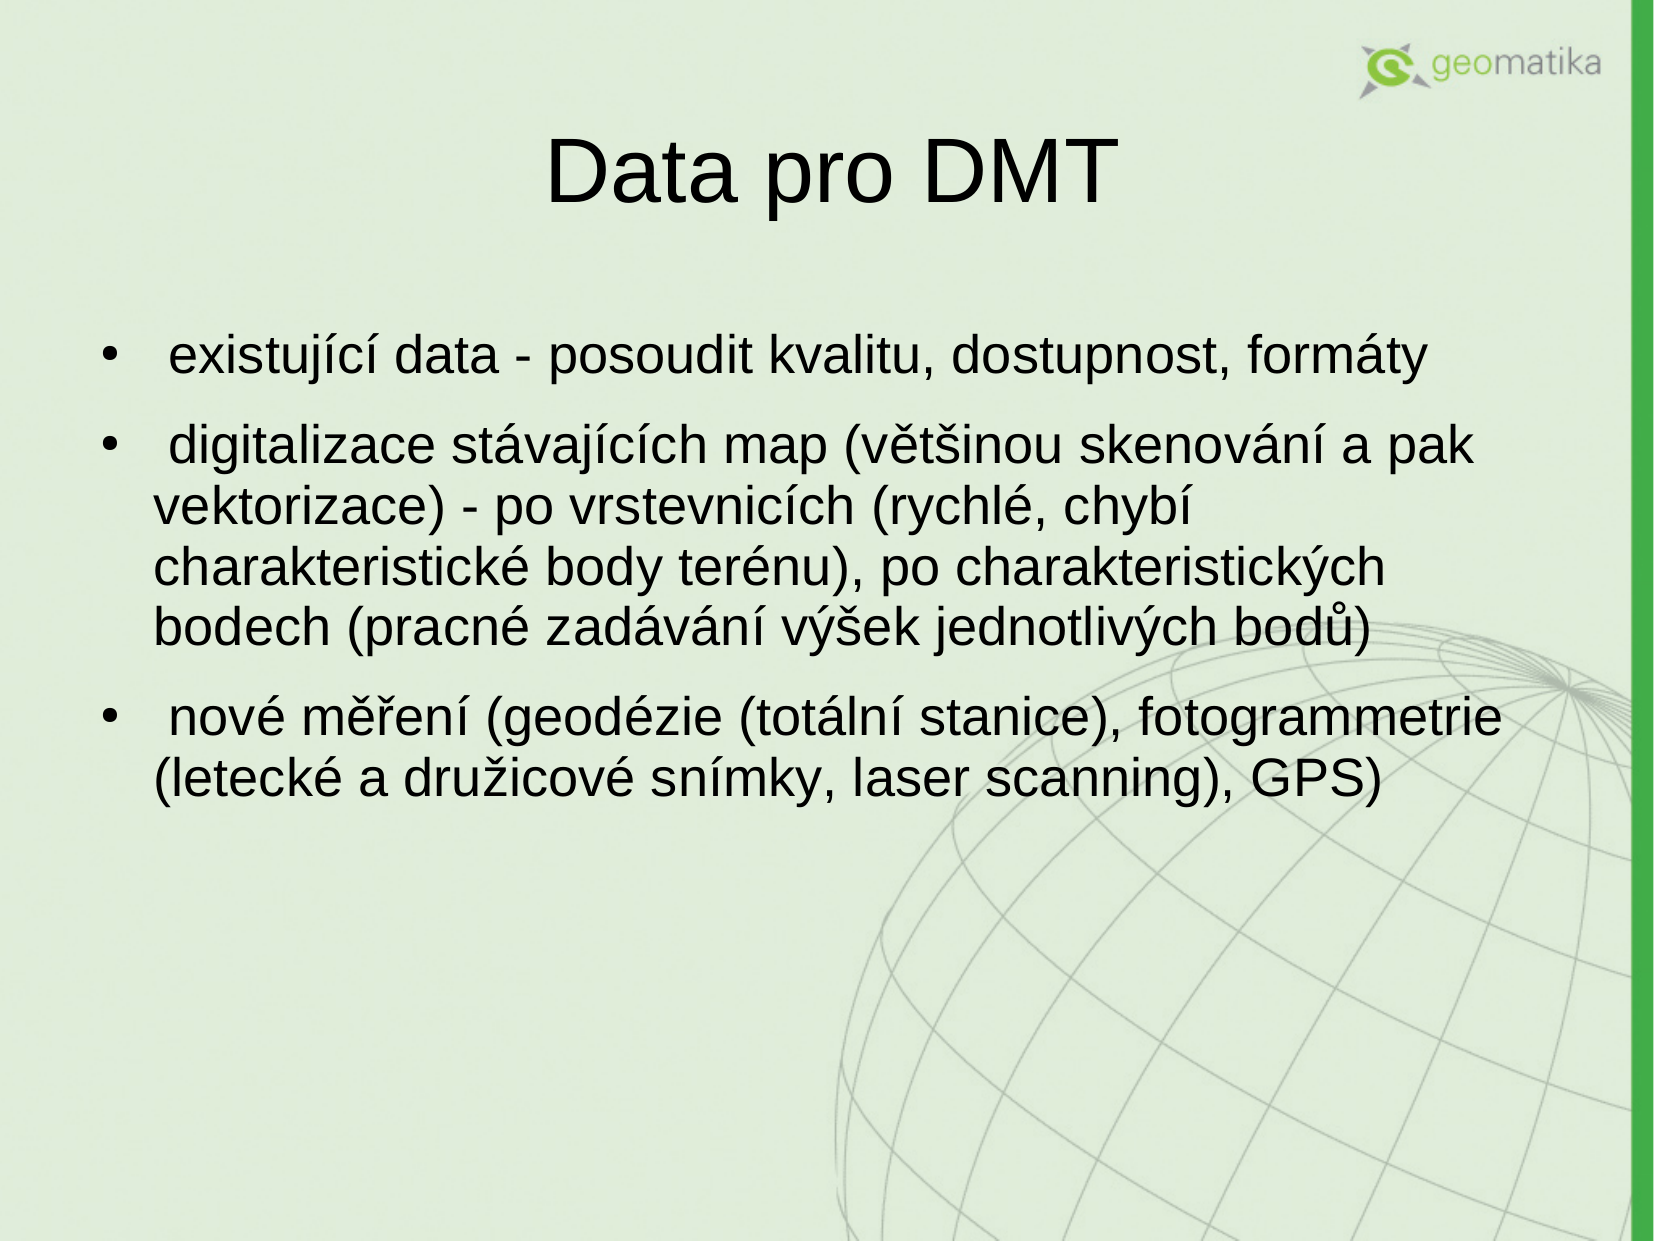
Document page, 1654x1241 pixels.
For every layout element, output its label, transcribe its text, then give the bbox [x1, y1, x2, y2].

list existující data - posoudit kvalitu, dostupnost, formáty digitalizace stávajících map (většinou skenování a pak vektorizace) - po vrstevnicích (rychlé, chybí charakteristické body terénu), po charakteristických bodech (pracné zadávání výšek jednotlivých bodů) nové měření (geodézie (totální stanice), fotogrammetrie (letecké a družicové snímky, laser scanning), GPS) [82, 324, 1571, 1109]
picture [0, 0, 1654, 1241]
title Data pro DMT [88, 118, 1577, 326]
